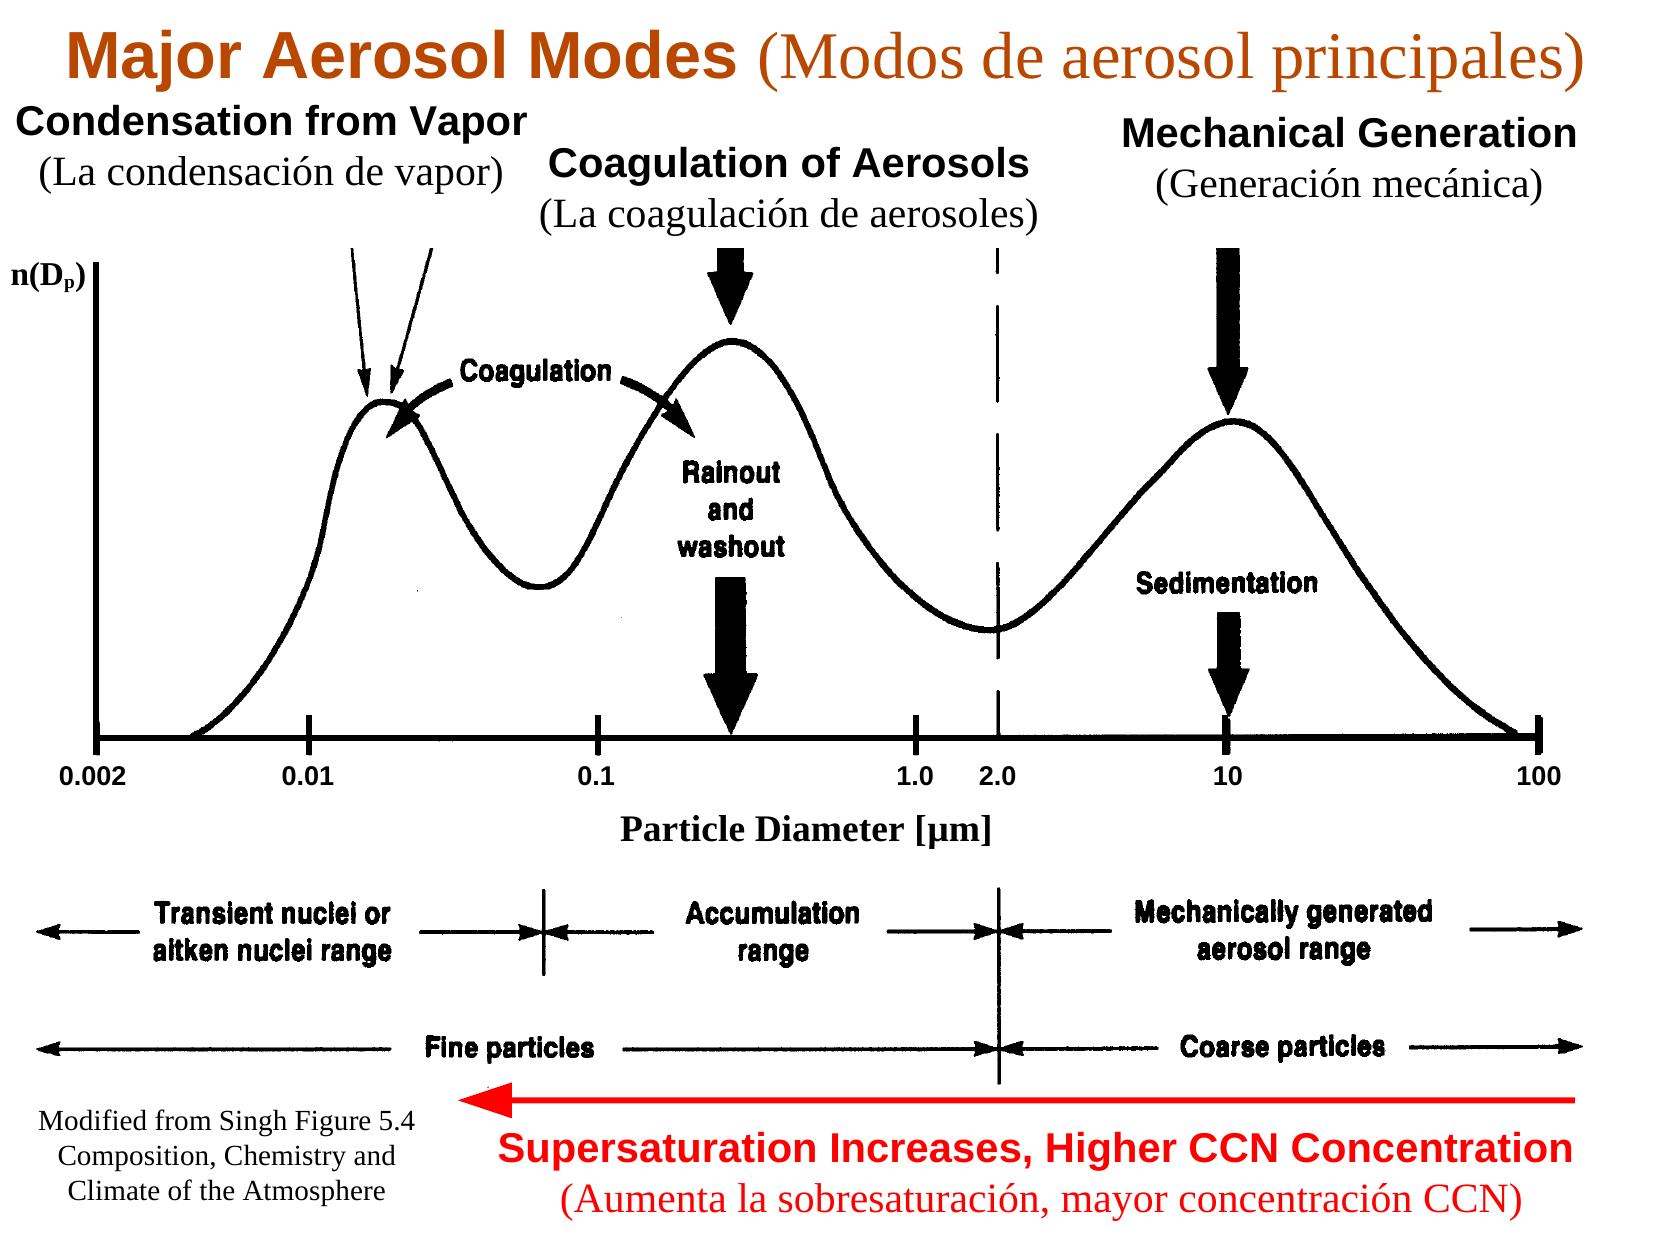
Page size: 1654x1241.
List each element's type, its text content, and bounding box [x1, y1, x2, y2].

text_box n(Dp) [0, 244, 105, 311]
text_box Modified from Singh Figure 5.4 Composition, Chemistry and Climate of the Atmosphere [23, 1093, 431, 1214]
text_box Particle Diameter [µm] [450, 796, 1163, 857]
text_box 0.1 [558, 755, 634, 795]
text_box 1.0 [877, 755, 953, 795]
text_box Supersaturation Increases, Higher CCN Concentration (Aumenta la sobresaturación, mayor concentración CCN) [477, 1113, 1606, 1228]
text_box Major Aerosol Modes (Modos de aerosol principales) [0, 17, 1653, 95]
text_box 100 [1501, 755, 1577, 795]
text_box Mechanical Generation (Generación mecánica) [1080, 98, 1619, 215]
text_box Condensation from Vapor (La condensación de vapor) [0, 86, 553, 203]
text_box Coagulation of Aerosols (La coagulación de aerosoles) [474, 128, 1104, 244]
text_box 10 [1190, 755, 1266, 795]
text_box 0.01 [270, 755, 346, 795]
picture [0, 248, 1654, 1088]
text_box 2.0 [960, 755, 1036, 795]
text_box 0.002 [55, 755, 131, 794]
